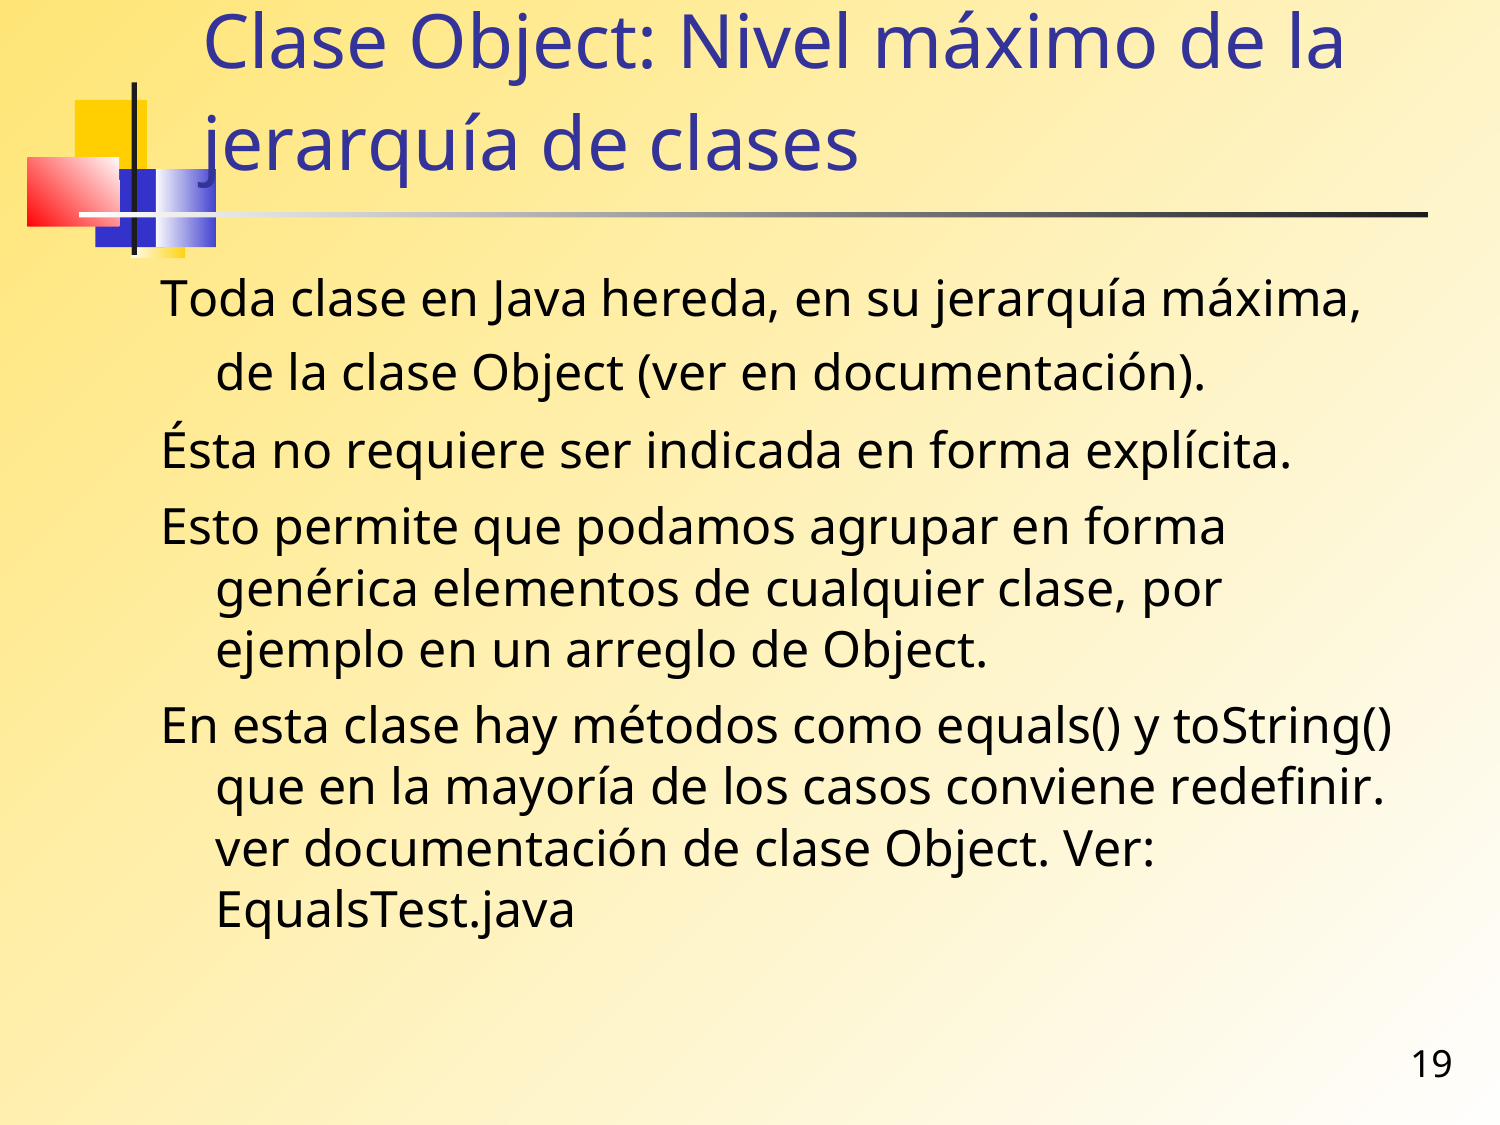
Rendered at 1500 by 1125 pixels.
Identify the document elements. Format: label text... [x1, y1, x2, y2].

list Toda clase en Java hereda, en su jerarquía máxima, de la clase Object (ver en documentación). Ésta no requiere ser indicada en forma explícita. Esto permite que podamos agrupar en forma genérica elementos de cualquier clase, por ejemplo en un arreglo de Object. En esta clase hay métodos como equals() y toString() que en la mayoría de los casos conviene redefinir. ver documentación de clase Object. Ver: EqualsTest.java [146, 249, 1422, 1060]
title Clase Object: Nivel máximo de la jerarquía de clases [187, 1, 1466, 201]
